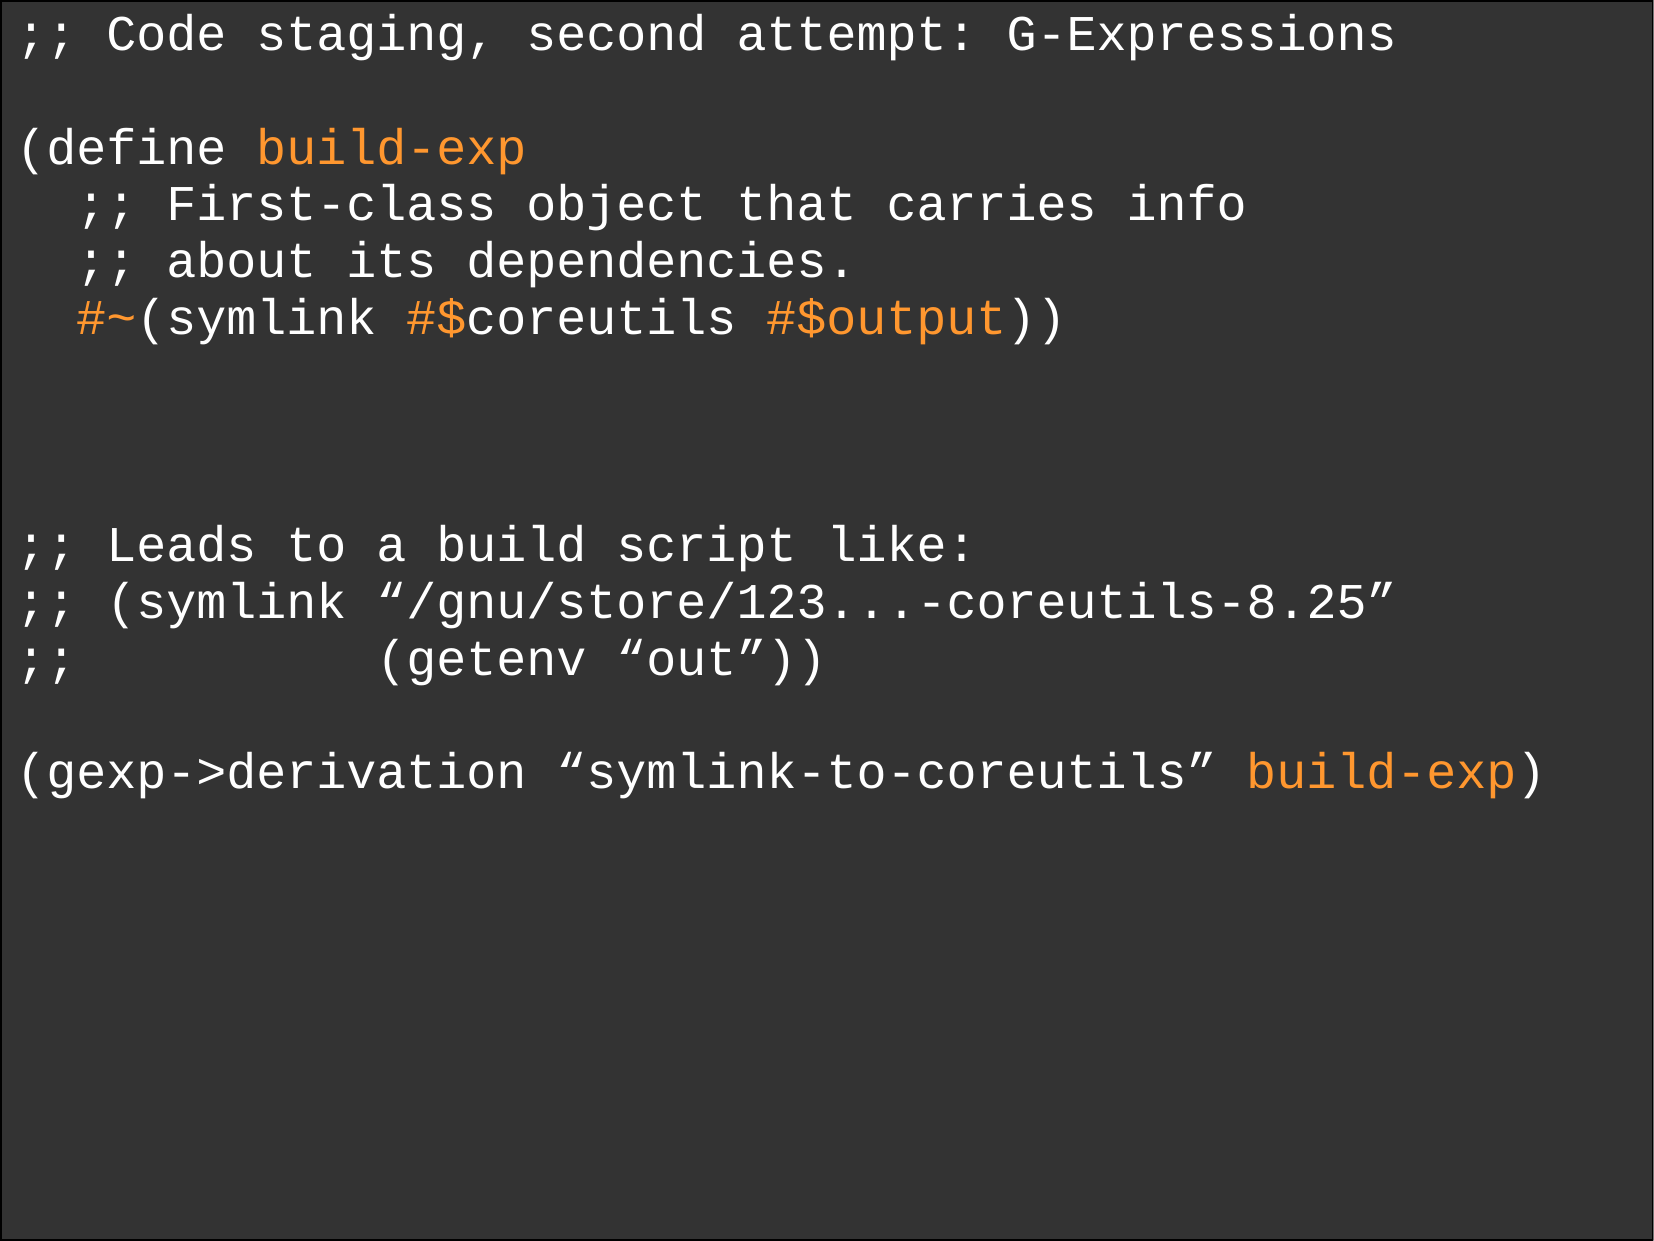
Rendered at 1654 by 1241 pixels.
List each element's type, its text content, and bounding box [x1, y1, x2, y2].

text_box ;; Code staging, second attempt: G-Expressions (define build-exp ;; First-class object that carries info ;; about its dependencies. #~(symlink #$coreutils #$output)) ;; Leads to a build script like: ;; (symlink “/gnu/store/123...-coreutils-8.25” ;; (getenv “out”)) (gexp->derivation “symlink-to-coreutils” build-exp) [0, 0, 1654, 1241]
